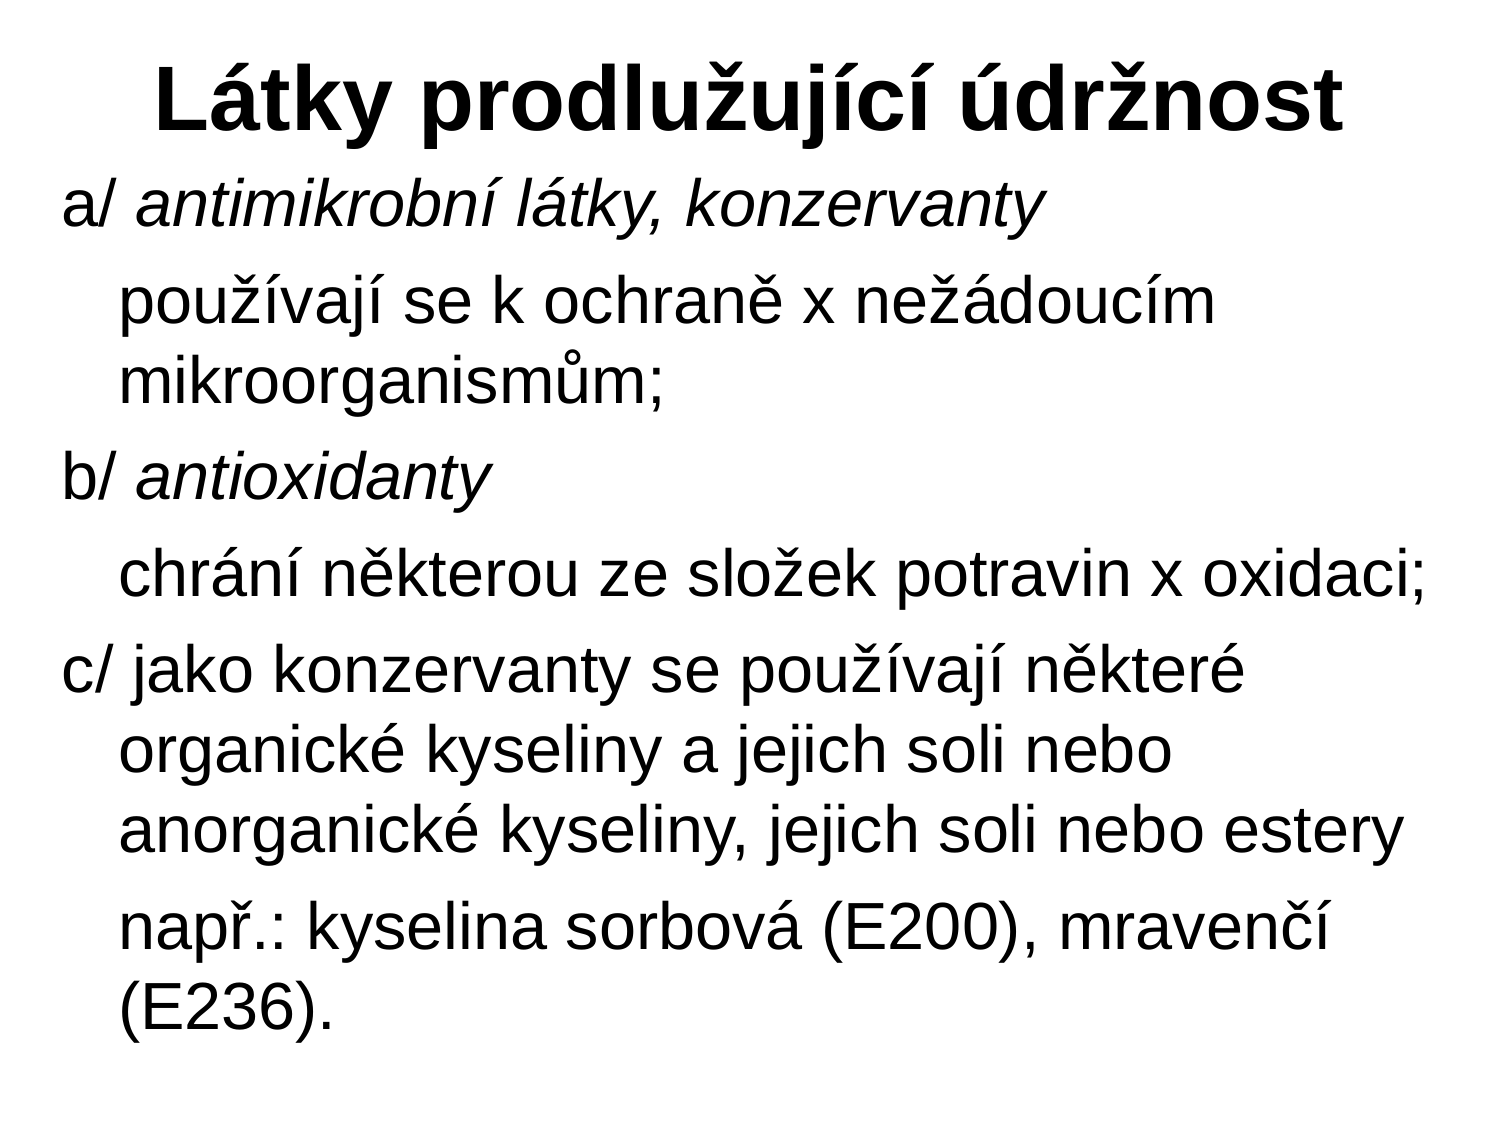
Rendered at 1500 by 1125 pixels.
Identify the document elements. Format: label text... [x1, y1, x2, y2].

list a/ antimikrobní látky, konzervanty používají se k ochraně x nežádoucím mikroorganismům; b/ antioxidanty chrání některou ze složek potravin x oxidaci; c/ jako konzervanty se používají některé organické kyseliny a jejich soli nebo anorganické kyseliny, jejich soli nebo estery např.: kyselina sorbová (E200), mravenčí (E236). [46, 152, 1465, 1051]
title Látky prodlužující údržnost [75, 0, 1426, 188]
